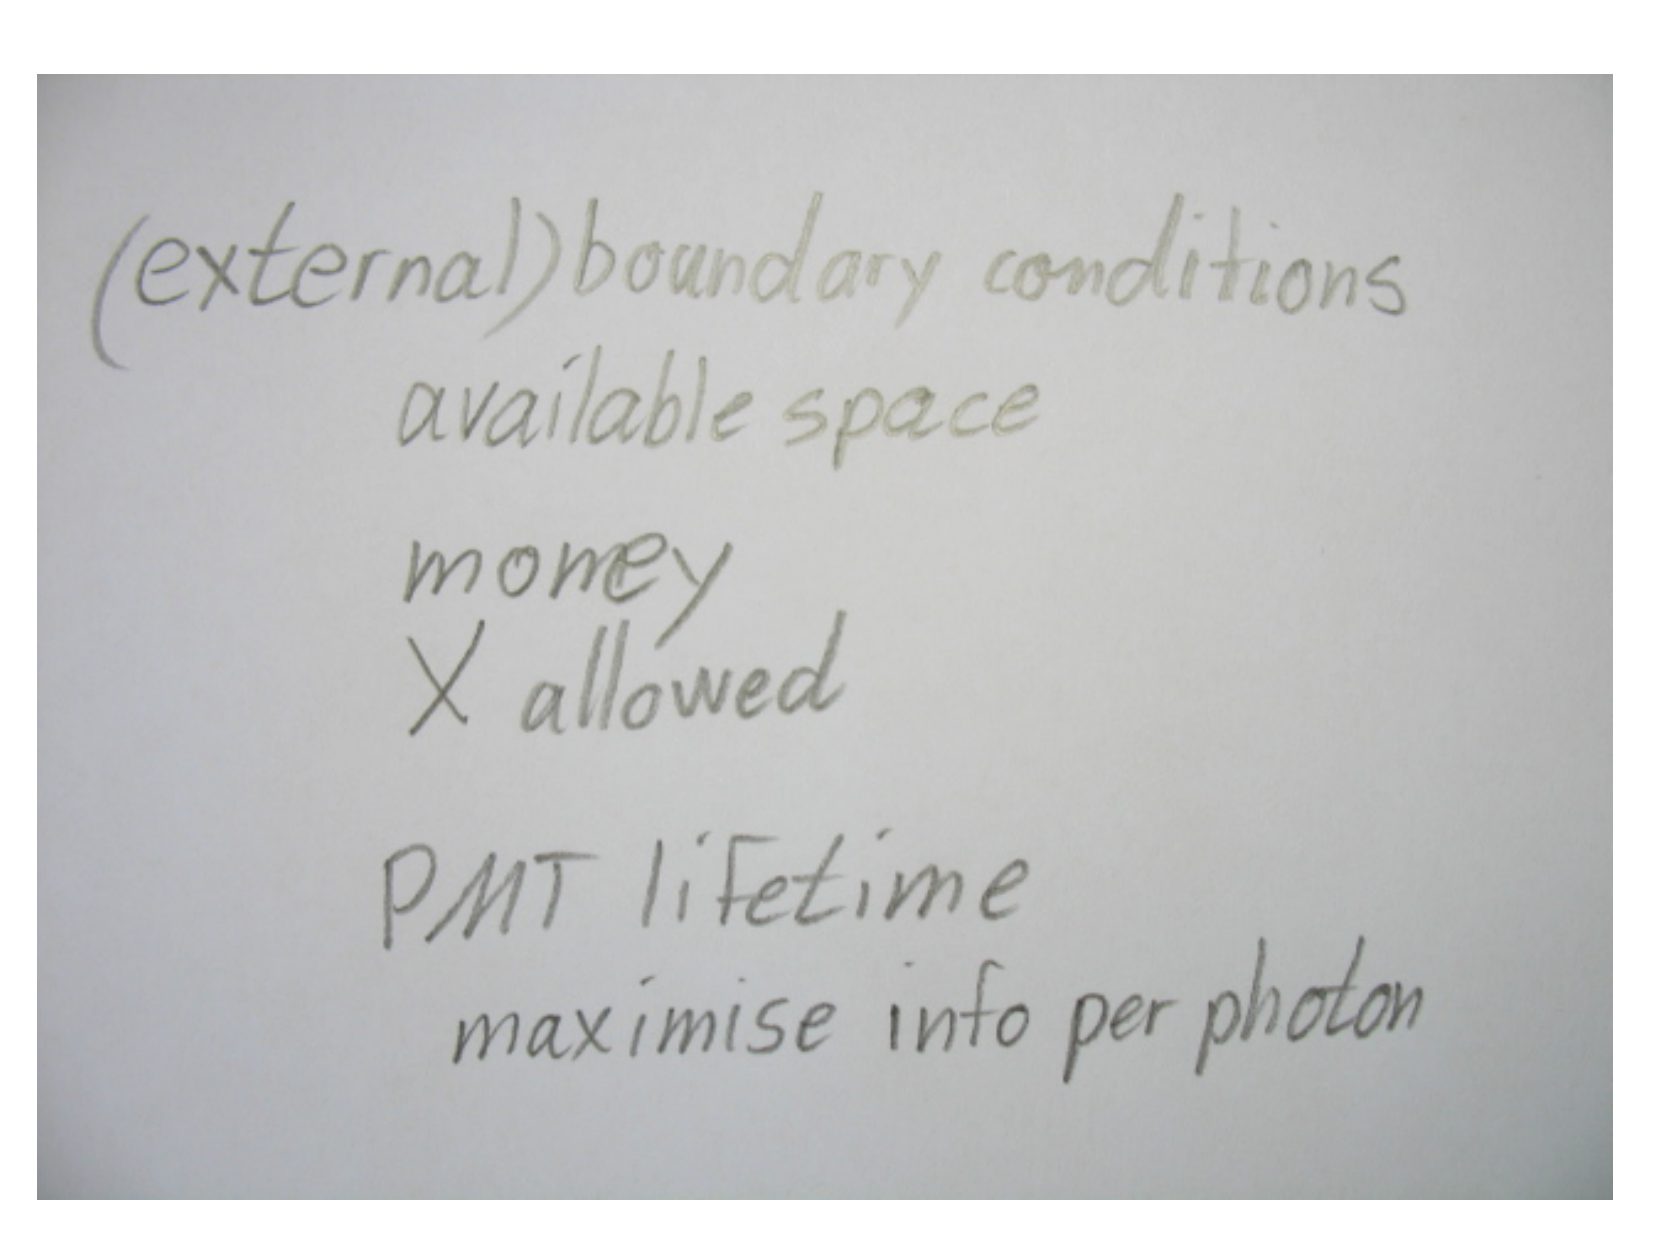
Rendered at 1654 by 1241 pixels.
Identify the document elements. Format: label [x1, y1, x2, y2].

picture [37, 74, 1613, 1201]
